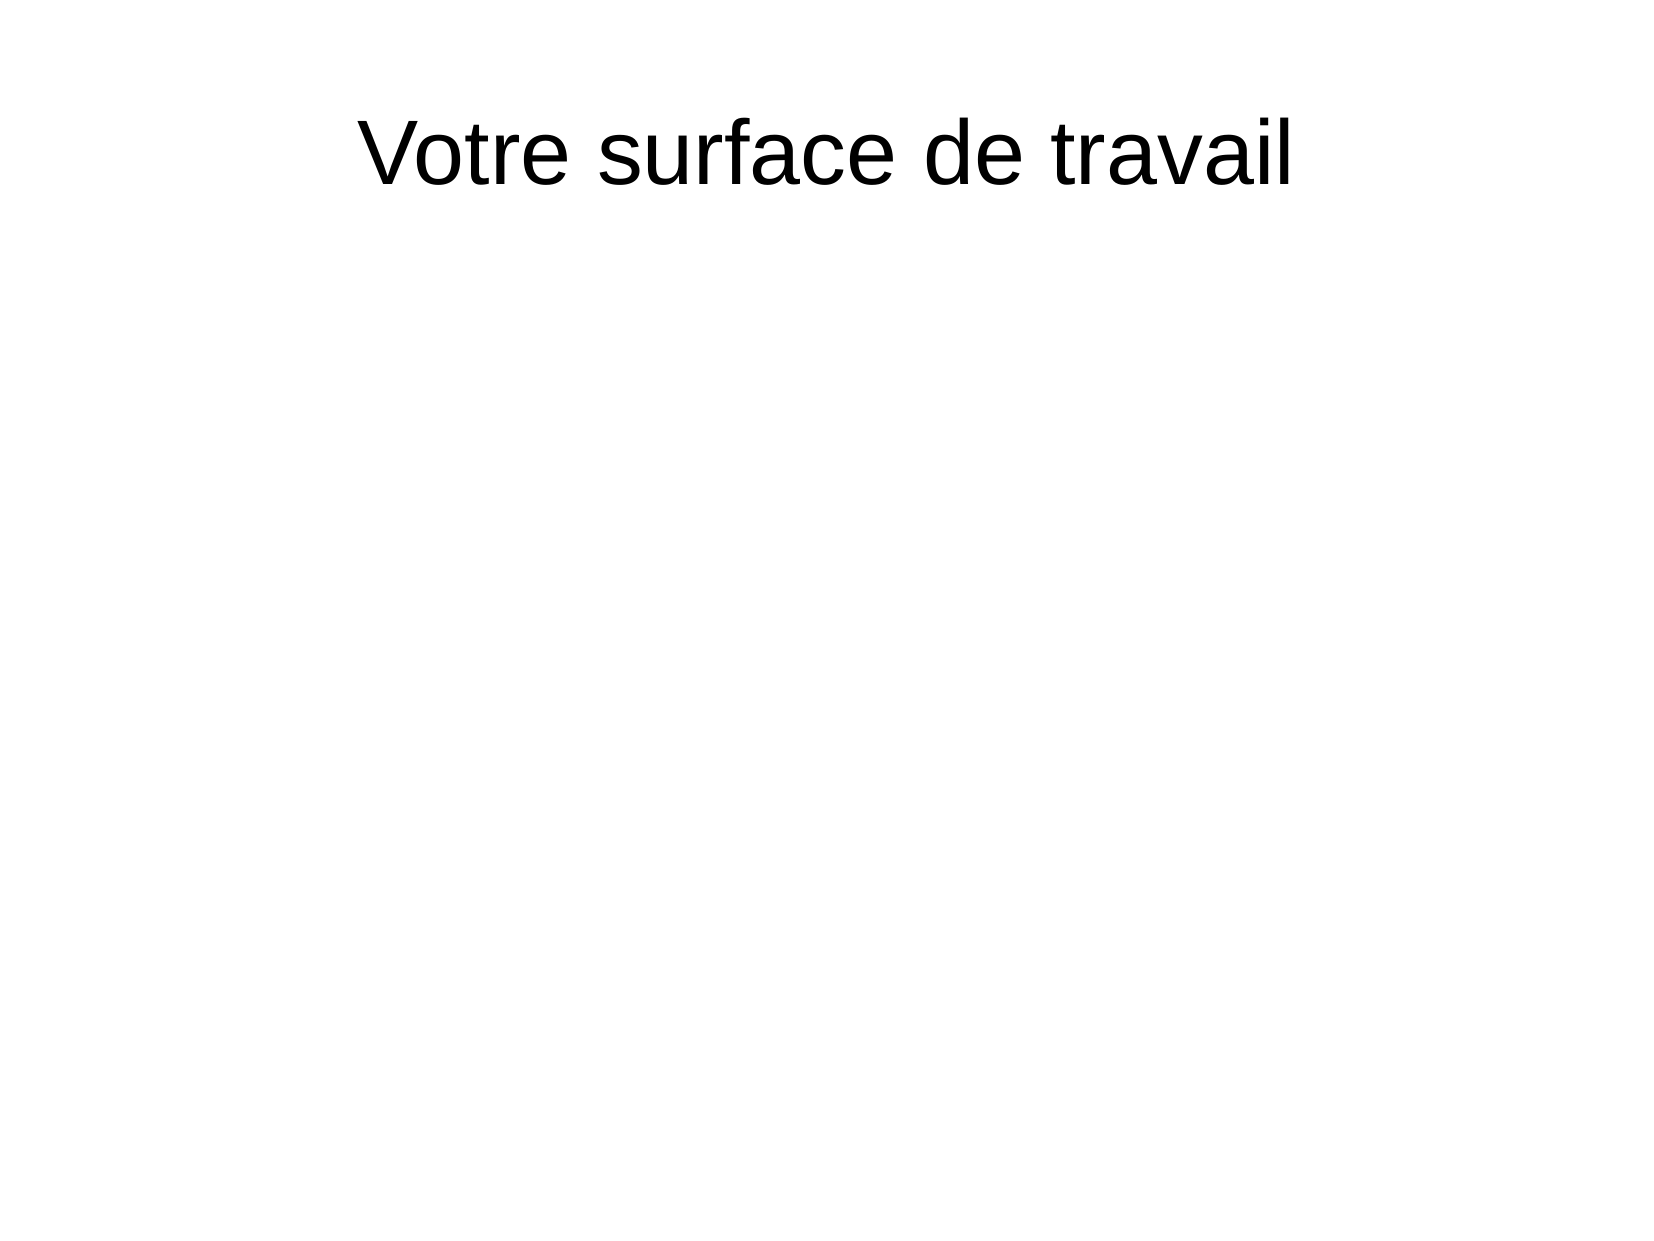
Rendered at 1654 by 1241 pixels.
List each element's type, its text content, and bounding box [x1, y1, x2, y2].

title Votre surface de travail [82, 49, 1571, 257]
